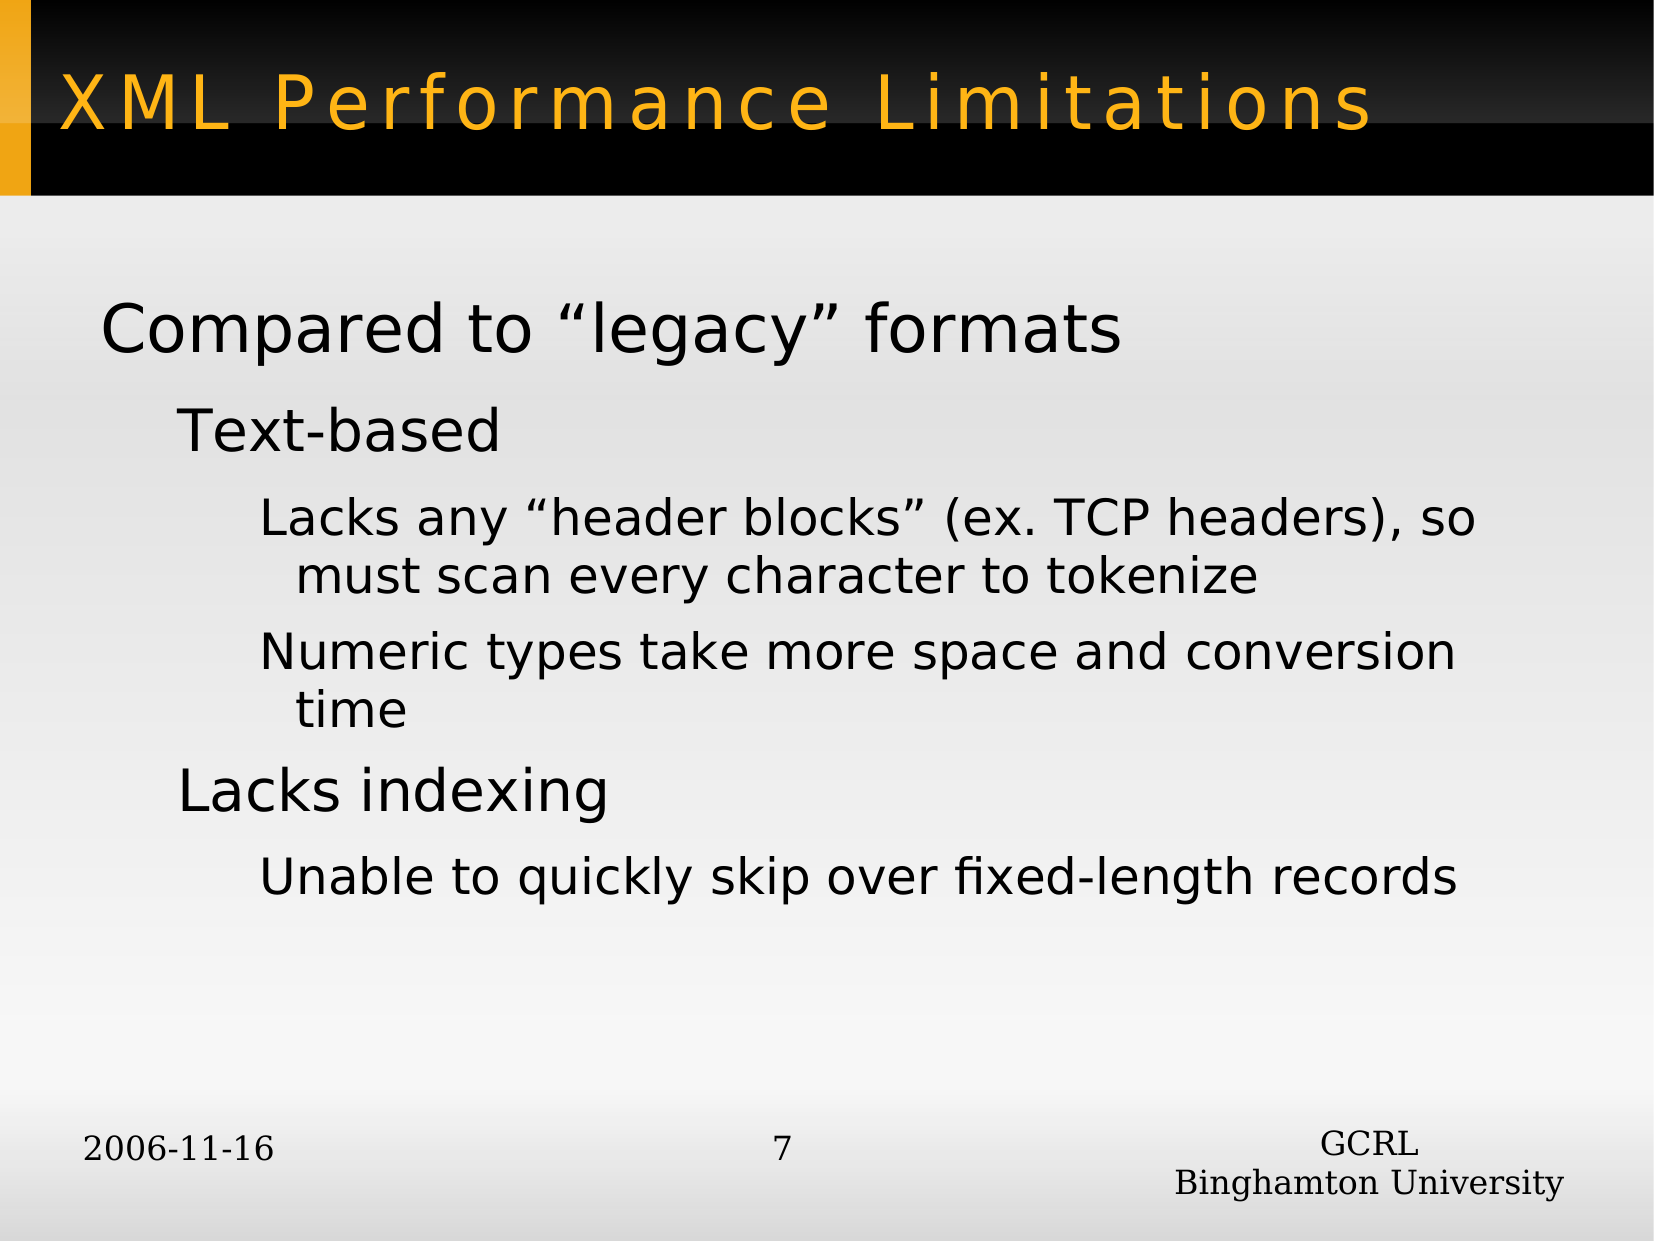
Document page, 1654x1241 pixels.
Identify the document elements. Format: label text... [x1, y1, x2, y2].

title XML Performance Limitations [59, 36, 1501, 171]
picture [0, 0, 1654, 1241]
list Compared to “legacy” formats Text-based Lacks any “header blocks” (ex. TCP headers), so must scan every character to tokenize Numeric types take more space and conversion time Lacks indexing Unable to quickly skip over fixed-length records [82, 290, 1571, 1109]
